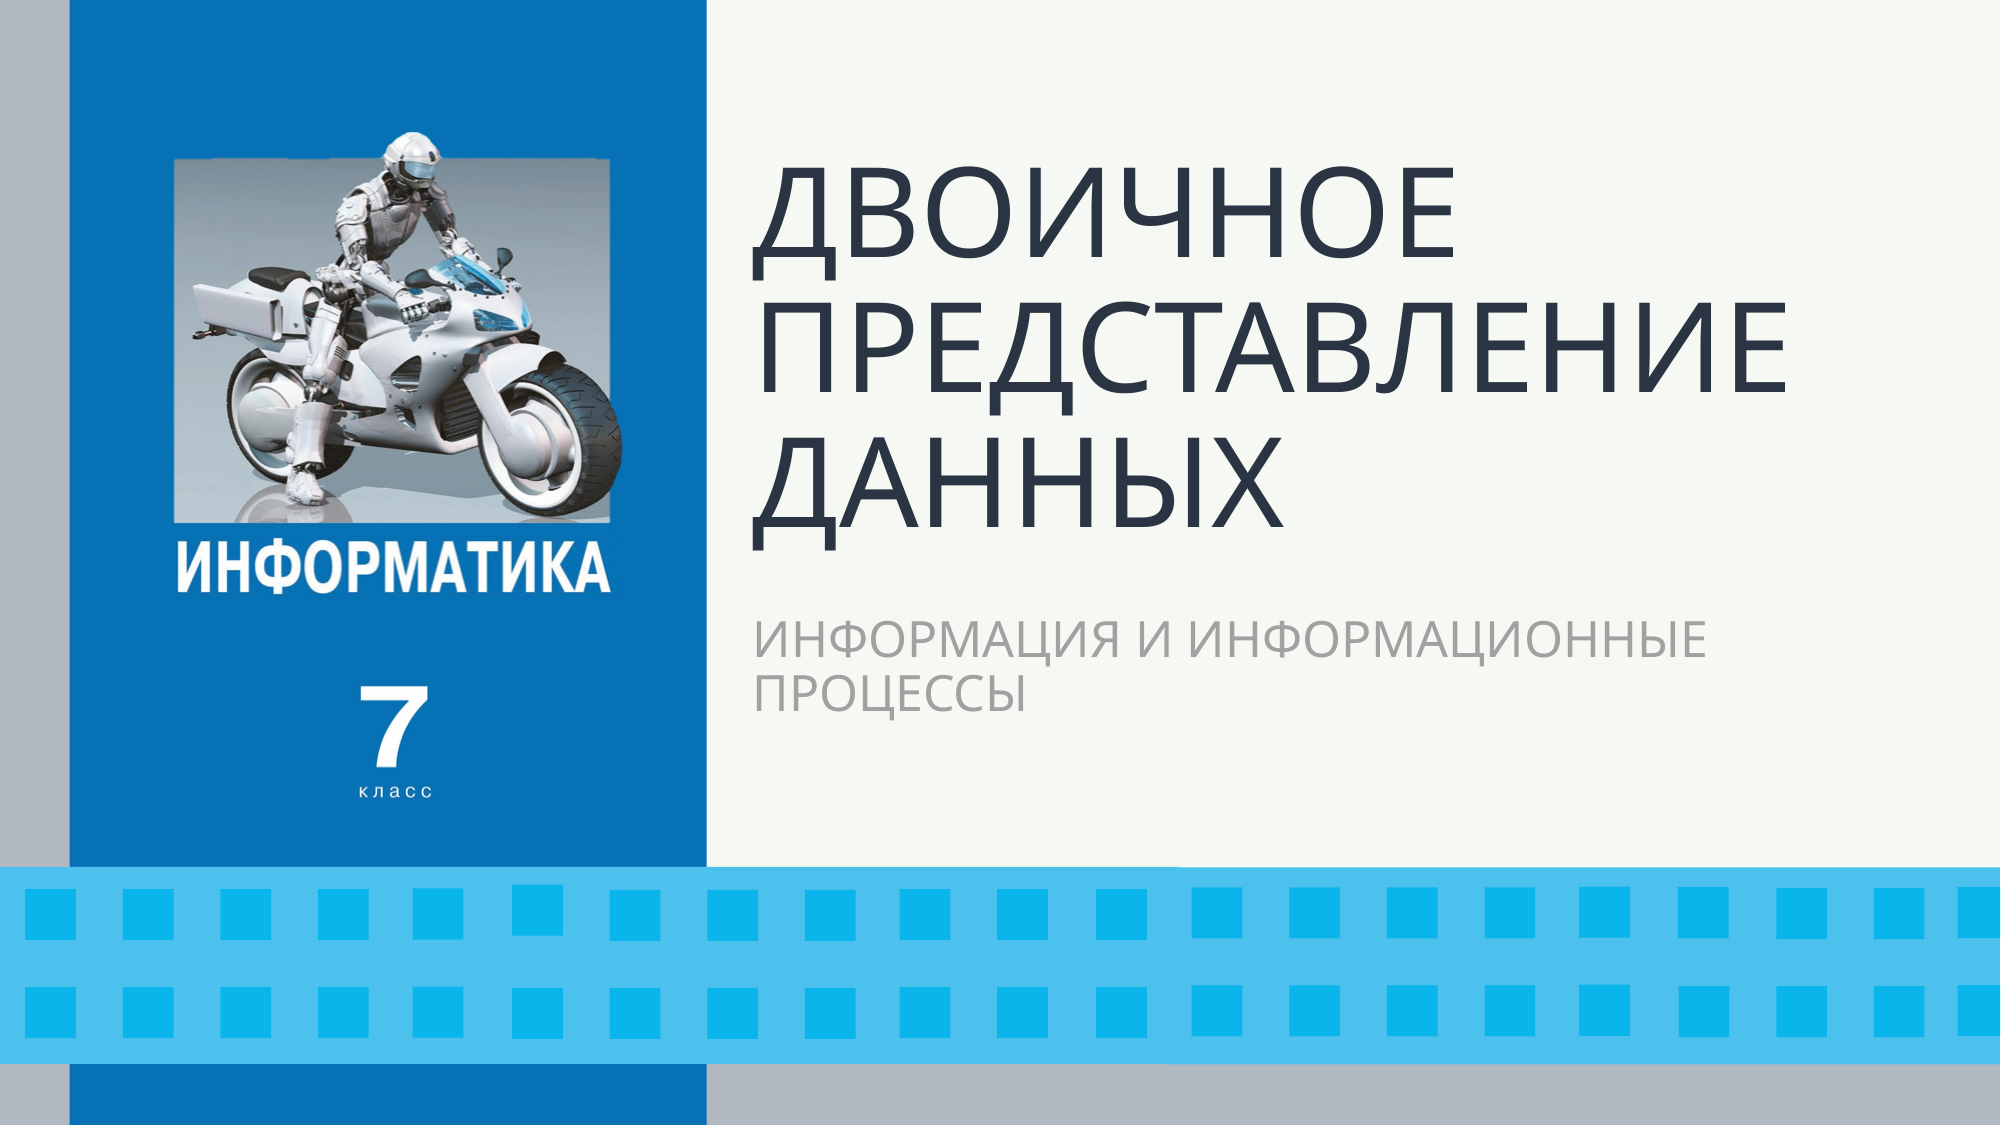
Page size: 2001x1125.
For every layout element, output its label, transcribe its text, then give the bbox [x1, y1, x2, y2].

subtitle ИНФОРМАЦИЯ И ИНФОРМАЦИОННЫЕ ПРОЦЕССЫ [737, 606, 1897, 879]
title ДВОИЧНОЕ ПРЕДСТАВЛЕНИЕ ДАННЫХ [737, 88, 1970, 563]
picture [332, 669, 459, 812]
picture [169, 128, 629, 603]
